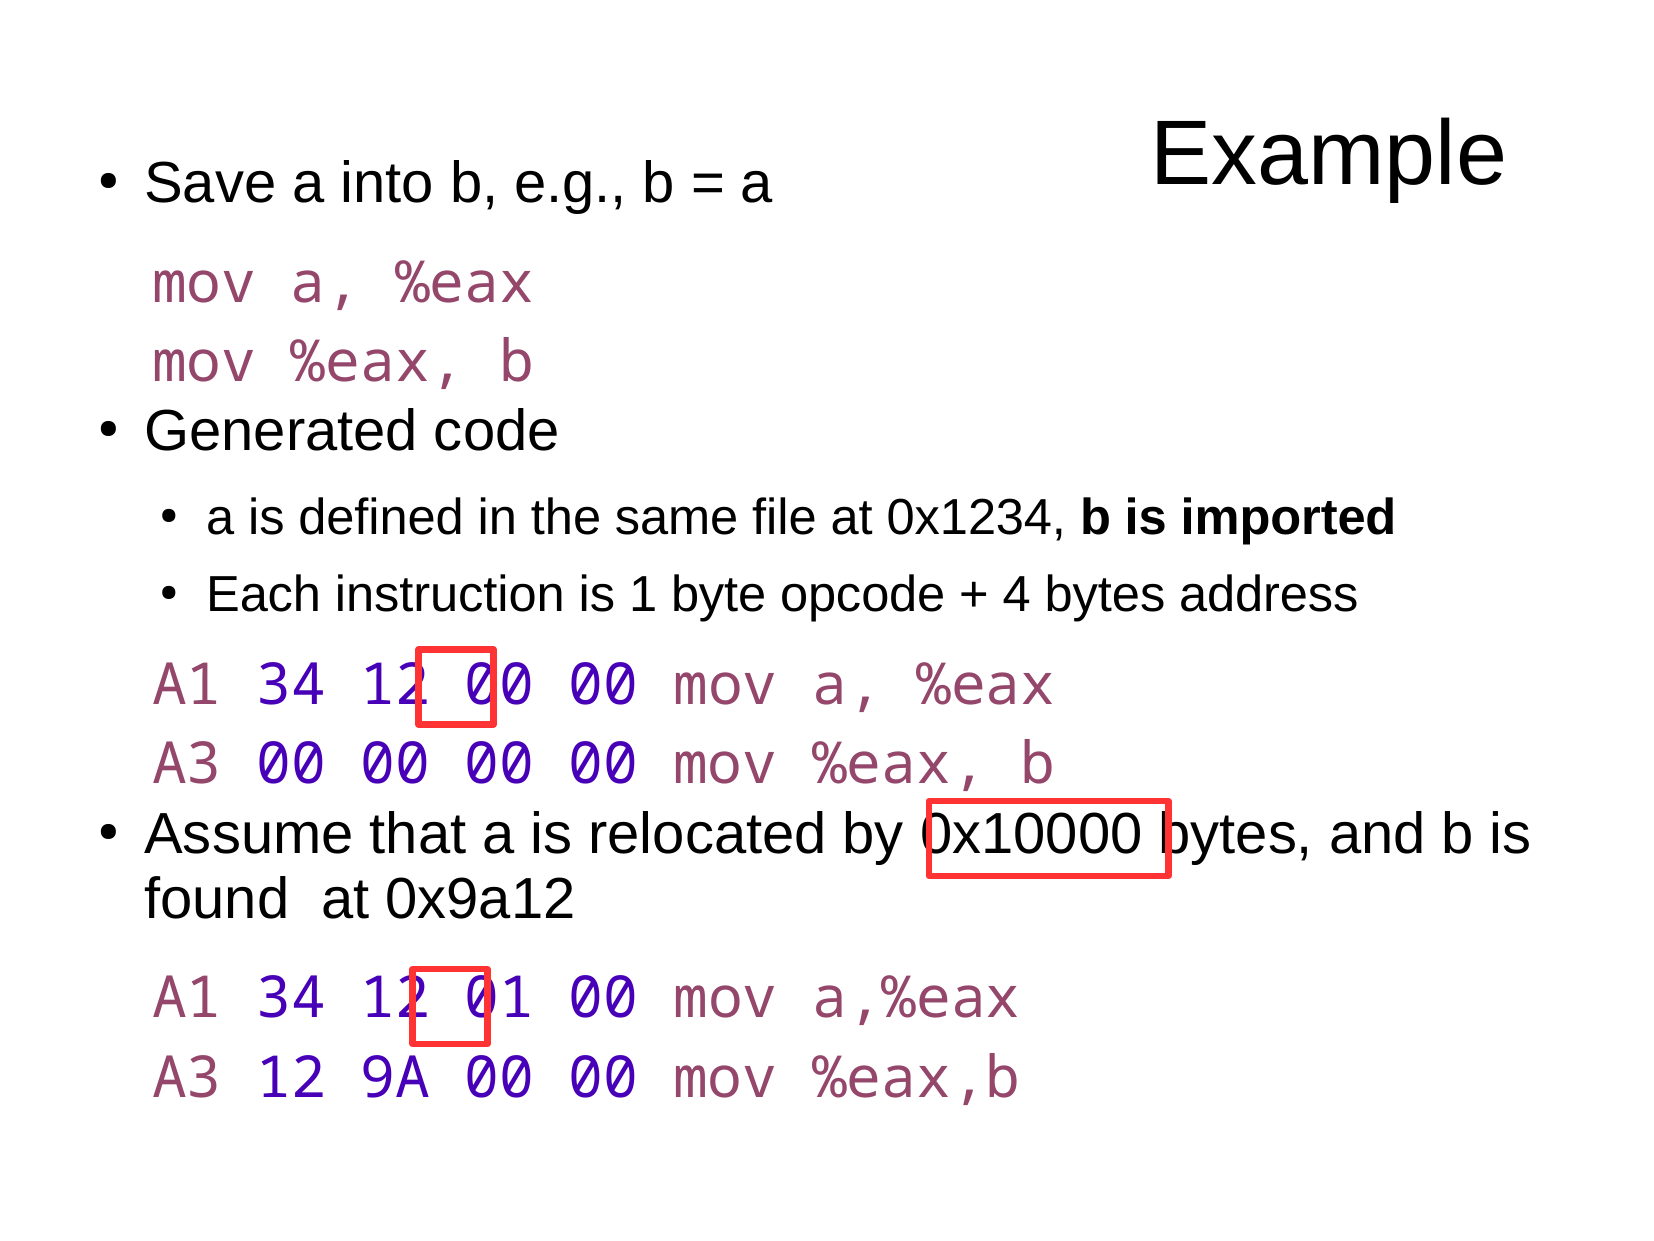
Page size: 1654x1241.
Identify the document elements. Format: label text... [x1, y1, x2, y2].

list Save a into b, e.g., b = a mov a, %eax mov %eax, b Generated code a is defined in the same file at 0x1234, b is imported Each instruction is 1 byte opcode + 4 bytes address A1 34 12 00 00 mov a, %eax A3 00 00 00 00 mov %eax, b Assume that a is relocated by 0x10000 bytes, and b is found at 0x9a12 A1 34 12 01 00 mov a,%eax A3 12 9A 00 00 mov %eax,b [82, 150, 1571, 1126]
title Example [1087, 49, 1571, 150]
